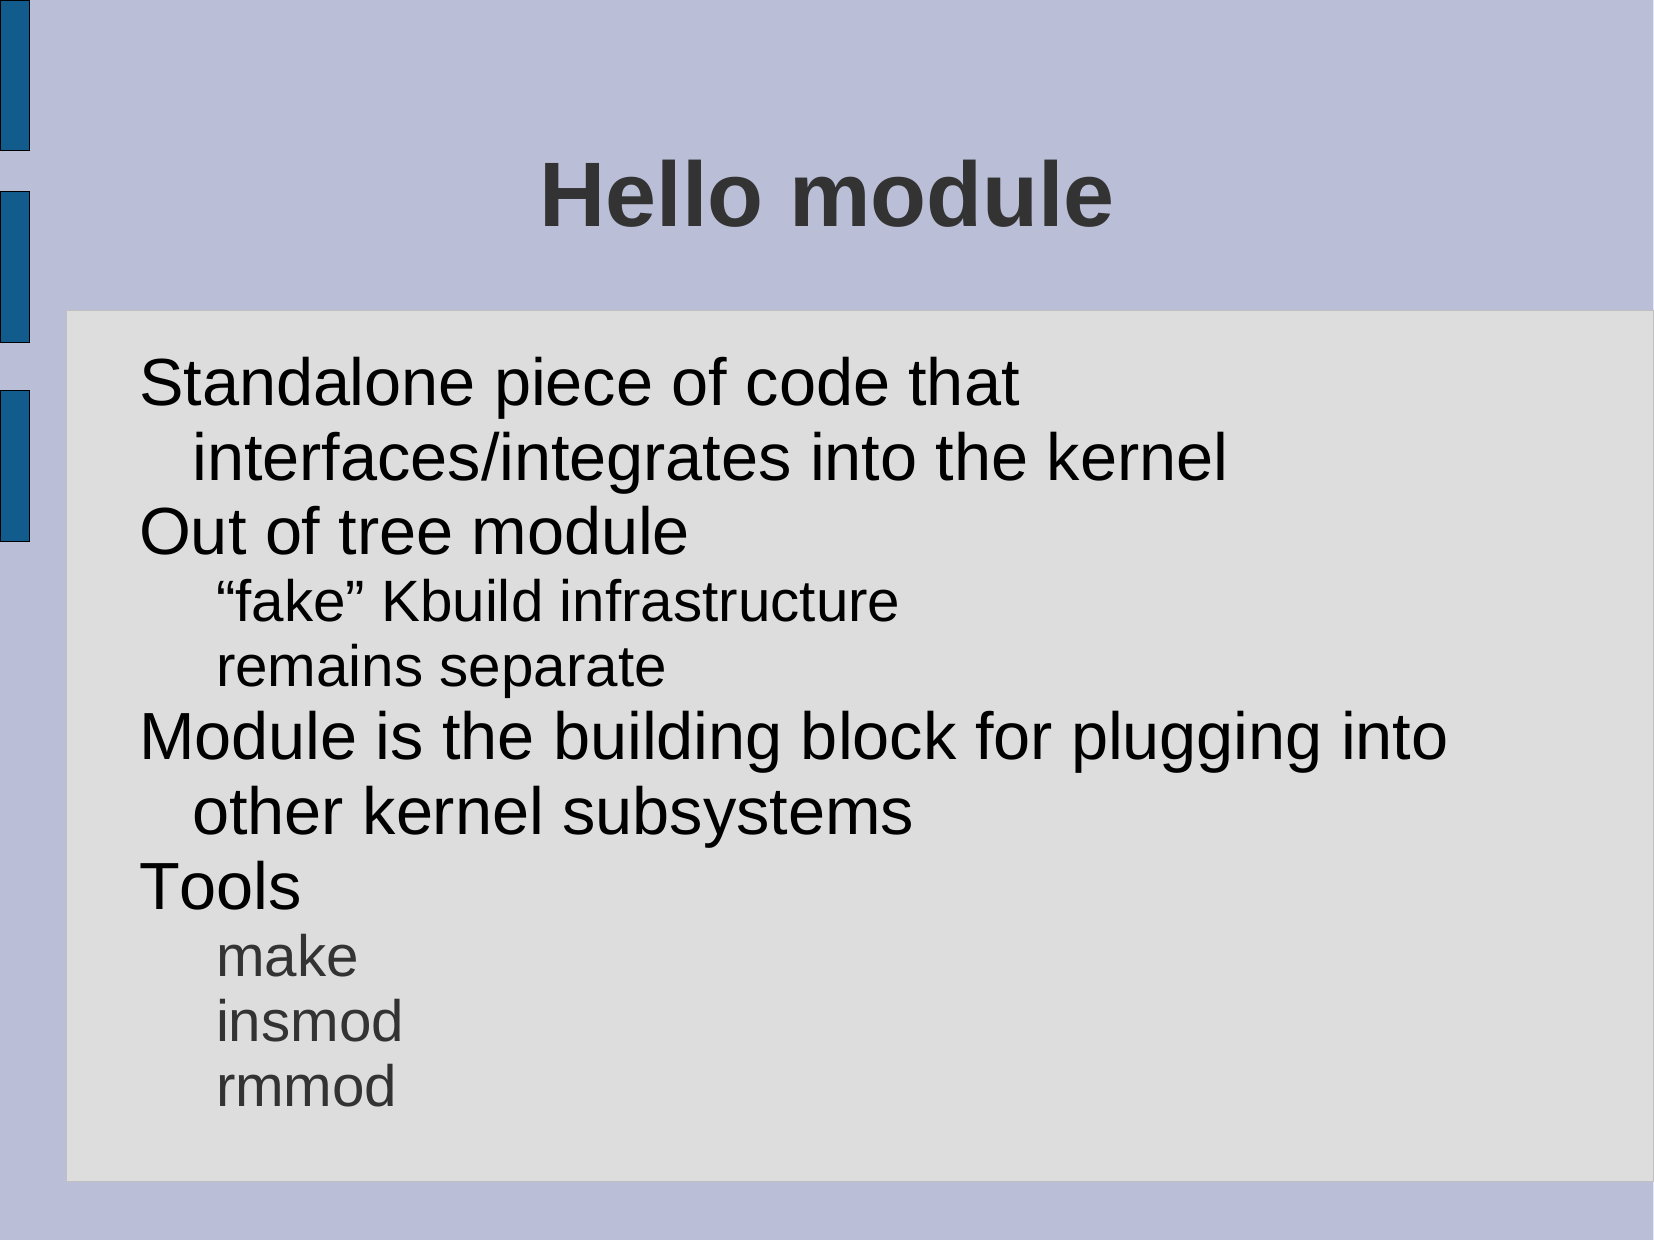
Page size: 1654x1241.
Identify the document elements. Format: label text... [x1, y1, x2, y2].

list Standalone piece of code that interfaces/integrates into the kernel Out of tree module “fake” Kbuild infrastructure remains separate Module is the building block for plugging into other kernel subsystems Tools make insmod rmmod [121, 344, 1534, 1119]
title Hello module [121, 98, 1534, 291]
